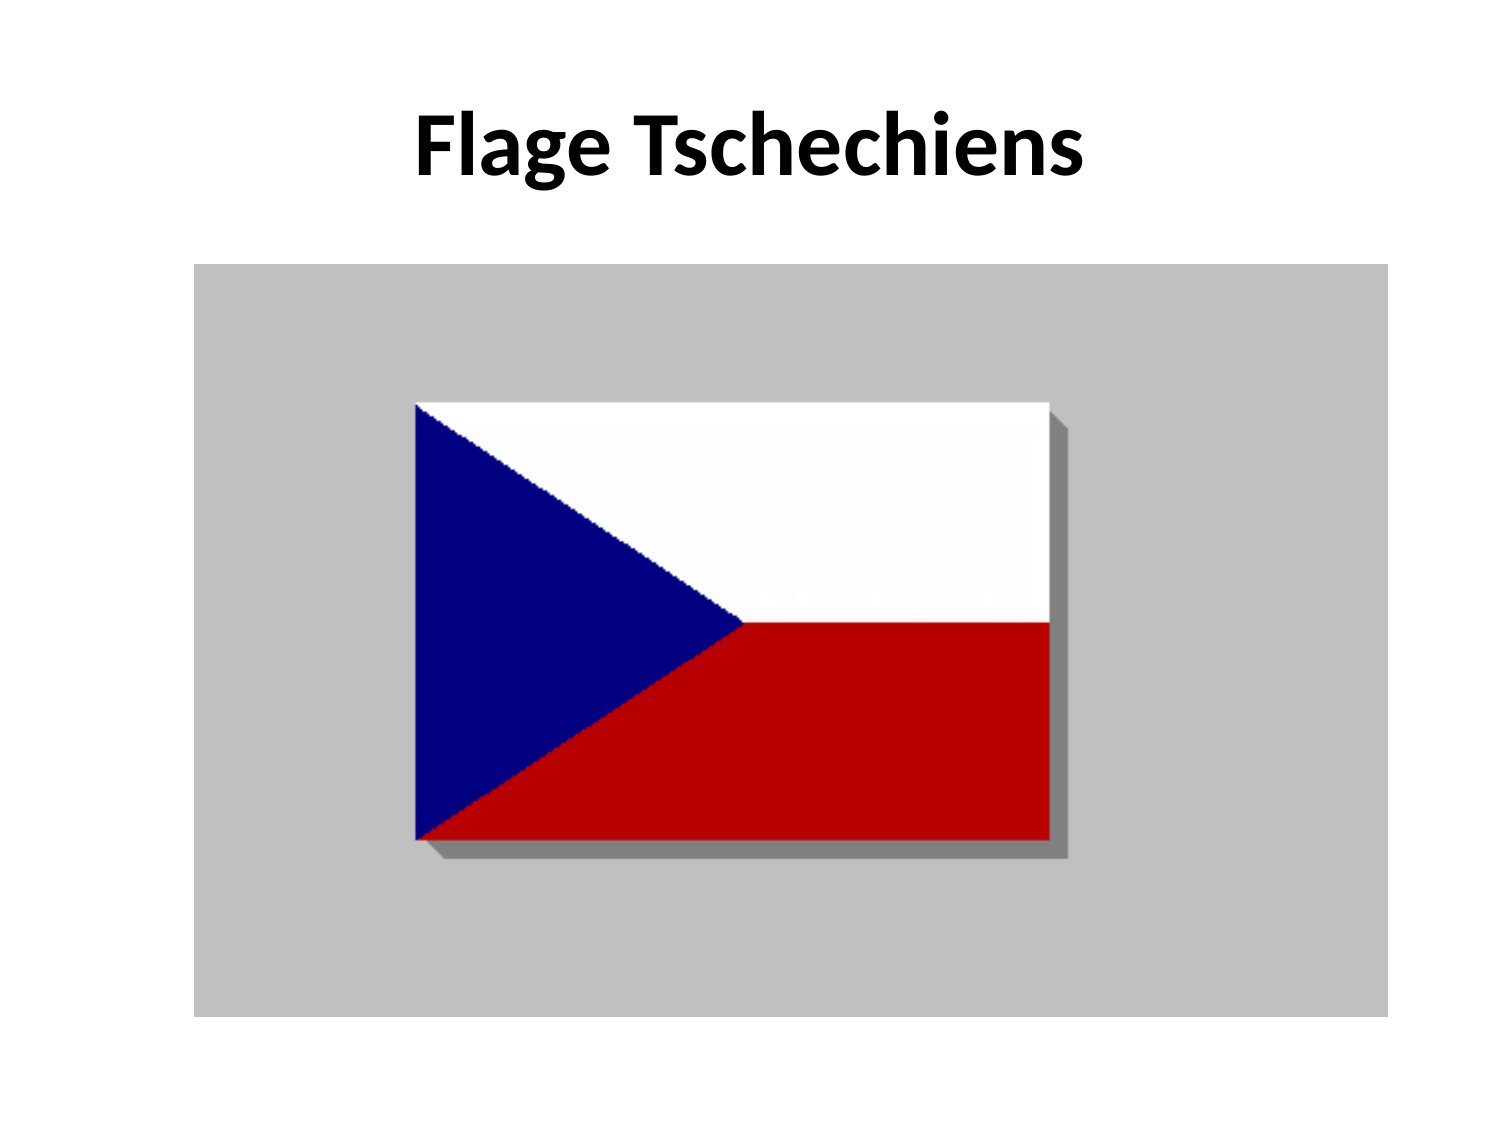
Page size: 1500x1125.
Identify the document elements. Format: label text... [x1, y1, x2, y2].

title Flage Tschechiens [75, 45, 1426, 233]
picture [194, 264, 1388, 1017]
